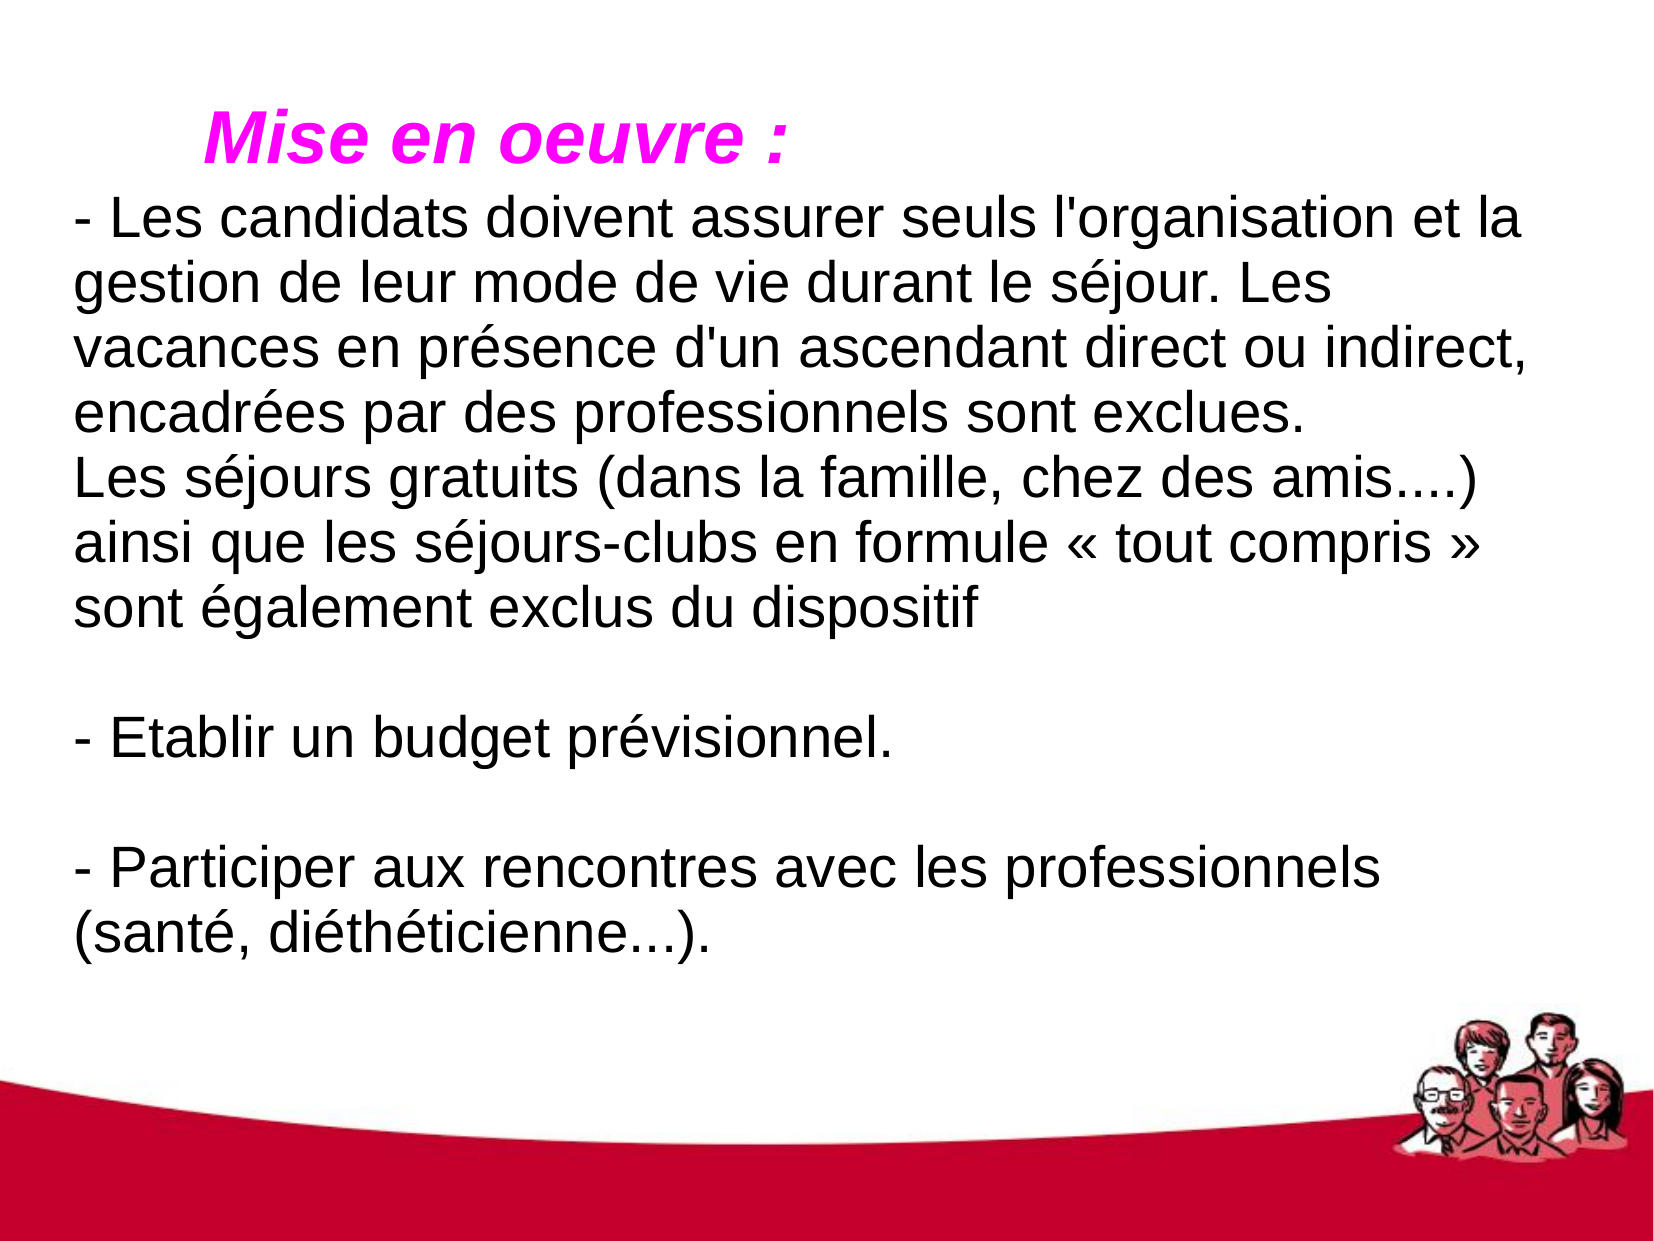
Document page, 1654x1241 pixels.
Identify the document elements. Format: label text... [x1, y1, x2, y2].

picture [0, 1003, 1654, 1241]
text_box Mise en oeuvre : [188, 88, 1152, 177]
text_box - Les candidats doivent assurer seuls l'organisation et la gestion de leur mode de vie durant le séjour. Les vacances en présence d'un ascendant direct ou indirect, encadrées par des professionnels sont exclues. Les séjours gratuits (dans la famille, chez des amis....) ainsi que les séjours-clubs en formule « tout compris » sont également exclus du dispositif - Etablir un budget prévisionnel. - Participer aux rencontres avec les professionnels (santé, diéthéticienne...). [59, 177, 1565, 1063]
